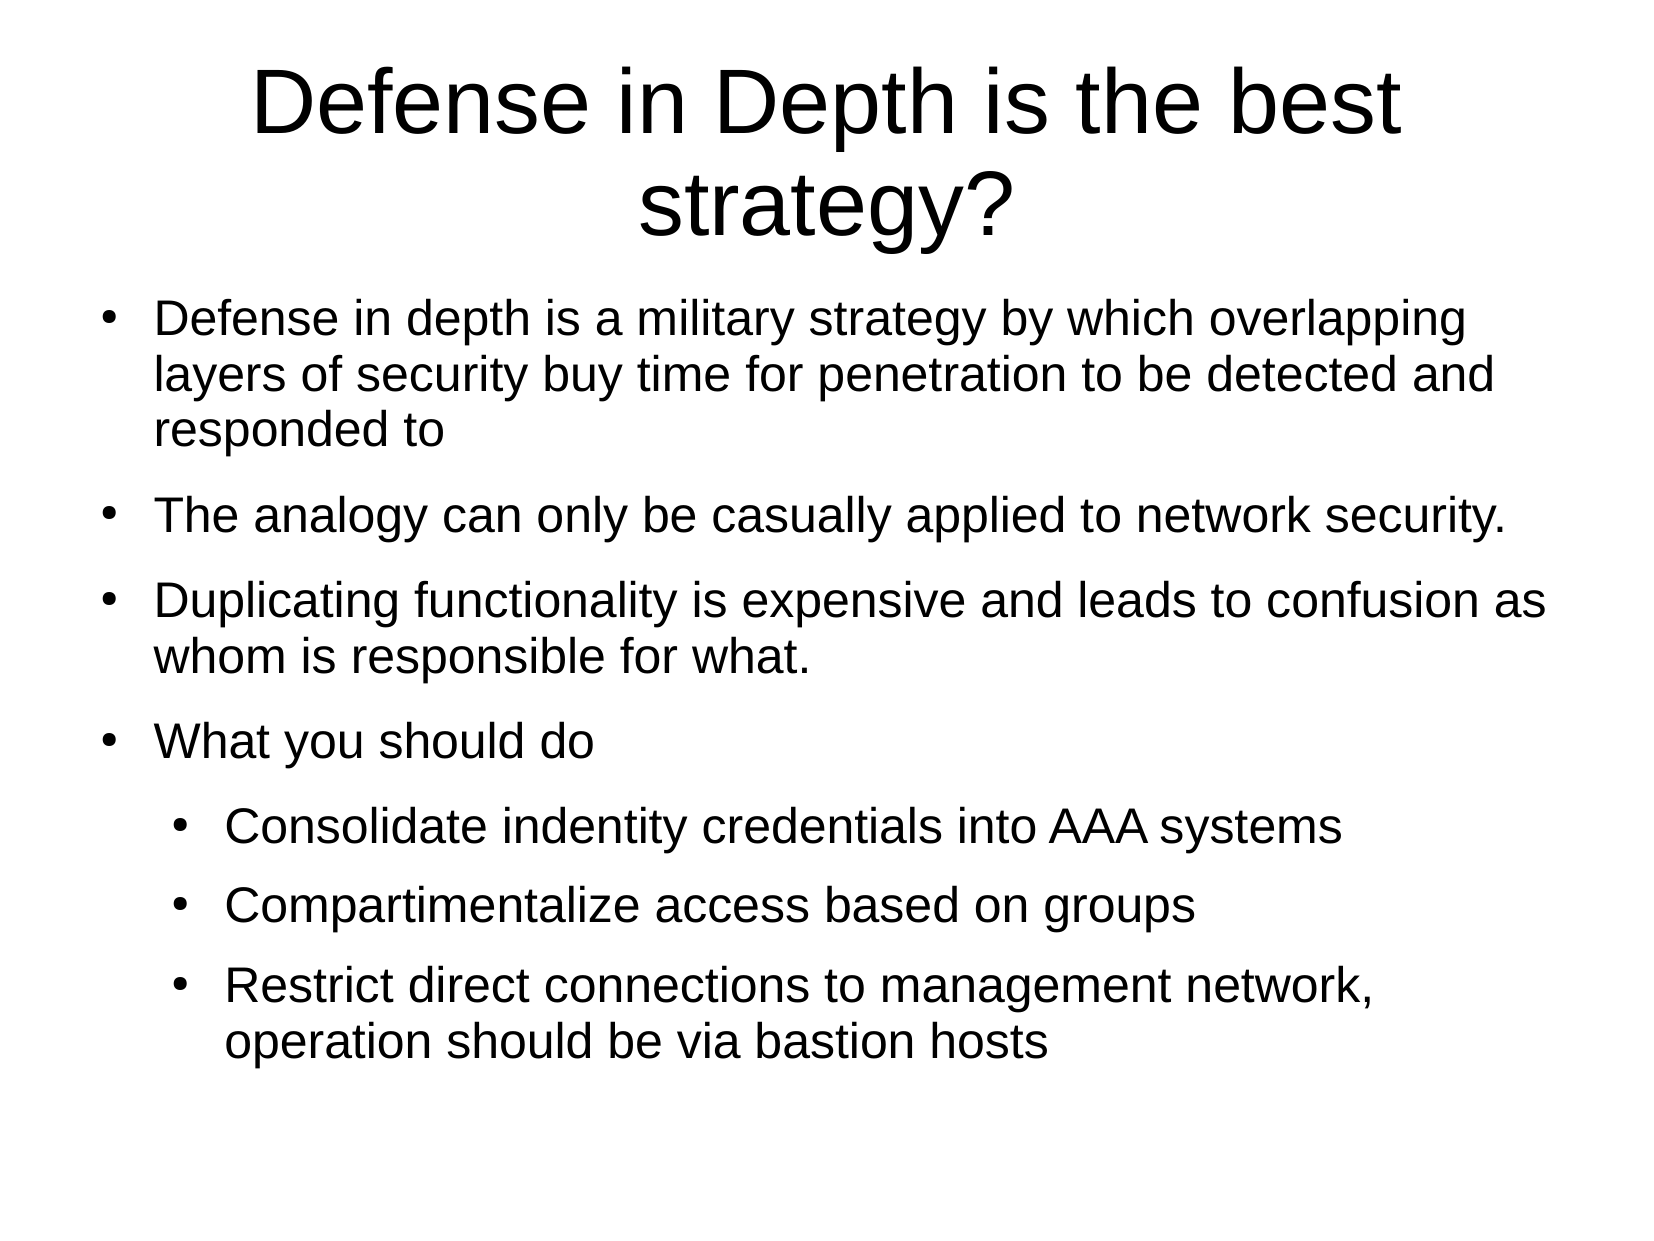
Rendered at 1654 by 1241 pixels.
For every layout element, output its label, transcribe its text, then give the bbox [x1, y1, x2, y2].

list Defense in depth is a military strategy by which overlapping layers of security buy time for penetration to be detected and responded to The analogy can only be casually applied to network security. Duplicating functionality is expensive and leads to confusion as whom is responsible for what. What you should do Consolidate indentity credentials into AAA systems Compartimentalize access based on groups Restrict direct connections to management network, operation should be via bastion hosts [82, 290, 1571, 1109]
title Defense in Depth is the best strategy? [82, 49, 1571, 257]
